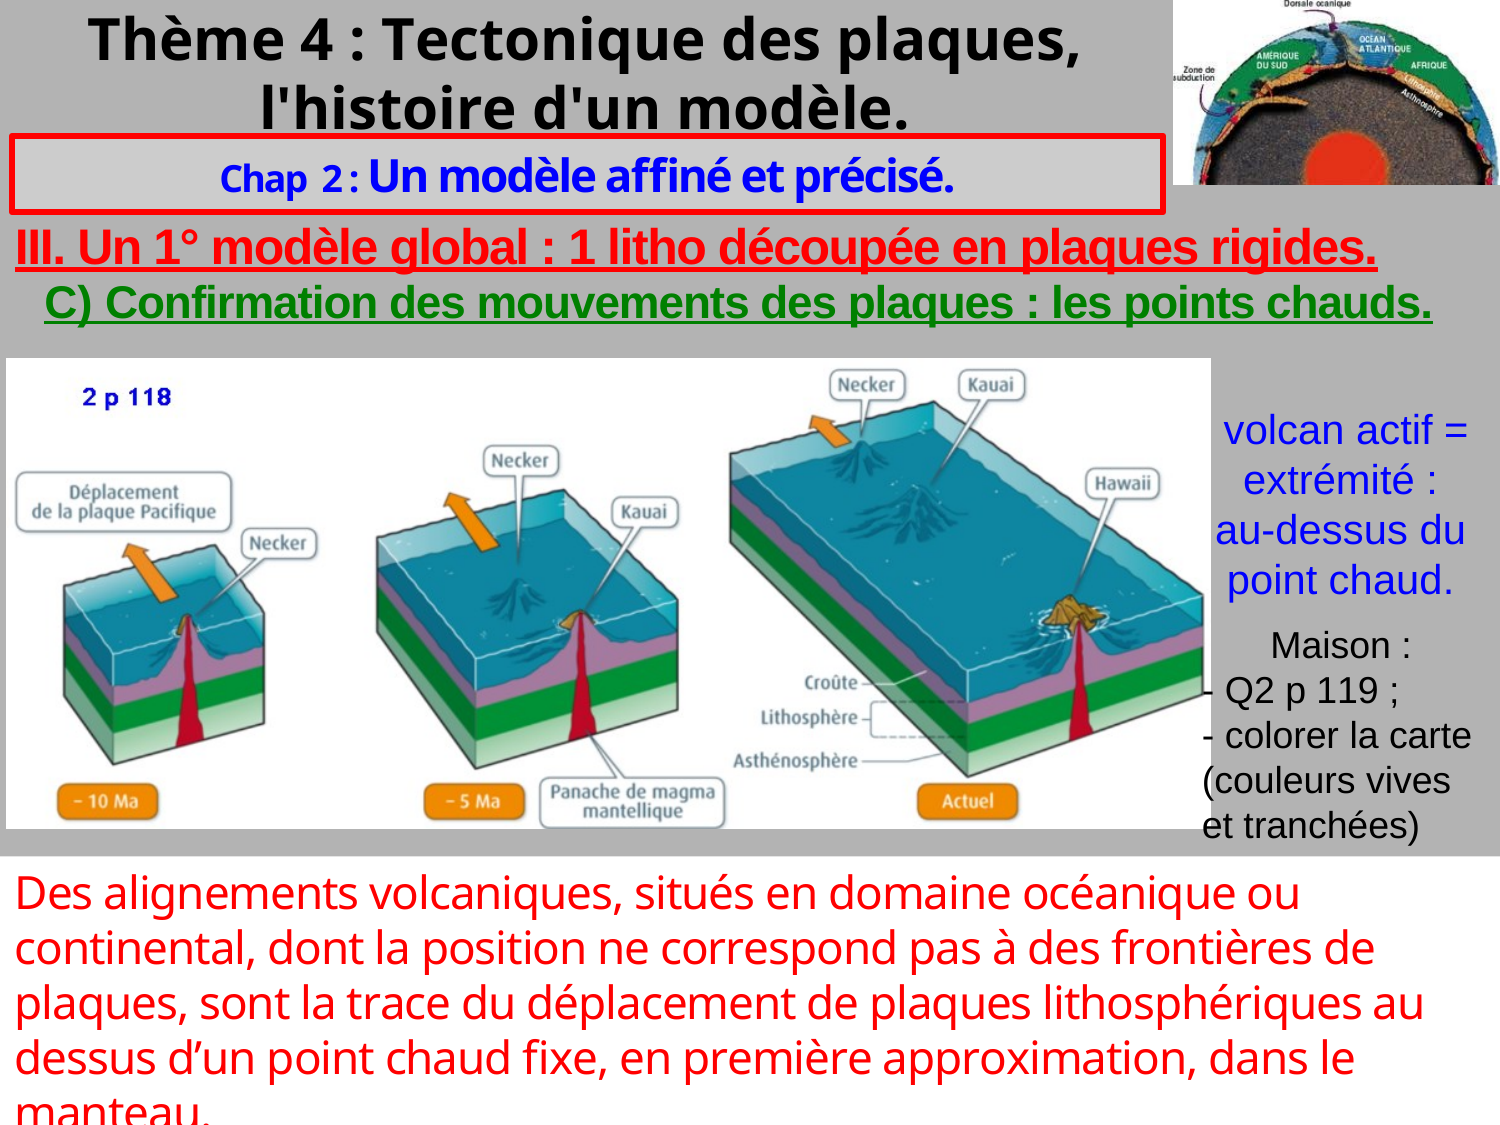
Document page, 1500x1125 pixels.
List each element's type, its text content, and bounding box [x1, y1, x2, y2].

text_box Des alignements volcaniques, situés en domaine océanique ou continental, dont la position ne correspond pas à des frontières de plaques, sont la trace du déplacement de plaques lithosphériques au dessus d’un point chaud fixe, en première approximation, dans le manteau. [0, 856, 1500, 1125]
text_box III. Un 1° modèle global : 1 litho découpée en plaques rigides. [0, 206, 1500, 282]
text_box C) Confirmation des mouvements des plaques : les points chauds. [29, 265, 1500, 336]
text_box volcan actif = extrémité : au-dessus du point chaud. [1163, 395, 1500, 611]
text_box Maison : - Q2 p 119 ; - colorer la carte (couleurs vives et tranchées) [1187, 614, 1500, 854]
picture [1173, 0, 1500, 185]
text_box Chap 2 : Un modèle affiné et précisé. [11, 135, 1164, 206]
text_box Thème 4 : Tectonique des plaques, l'histoire d'un modèle. [0, 0, 1173, 150]
picture [6, 358, 1211, 829]
